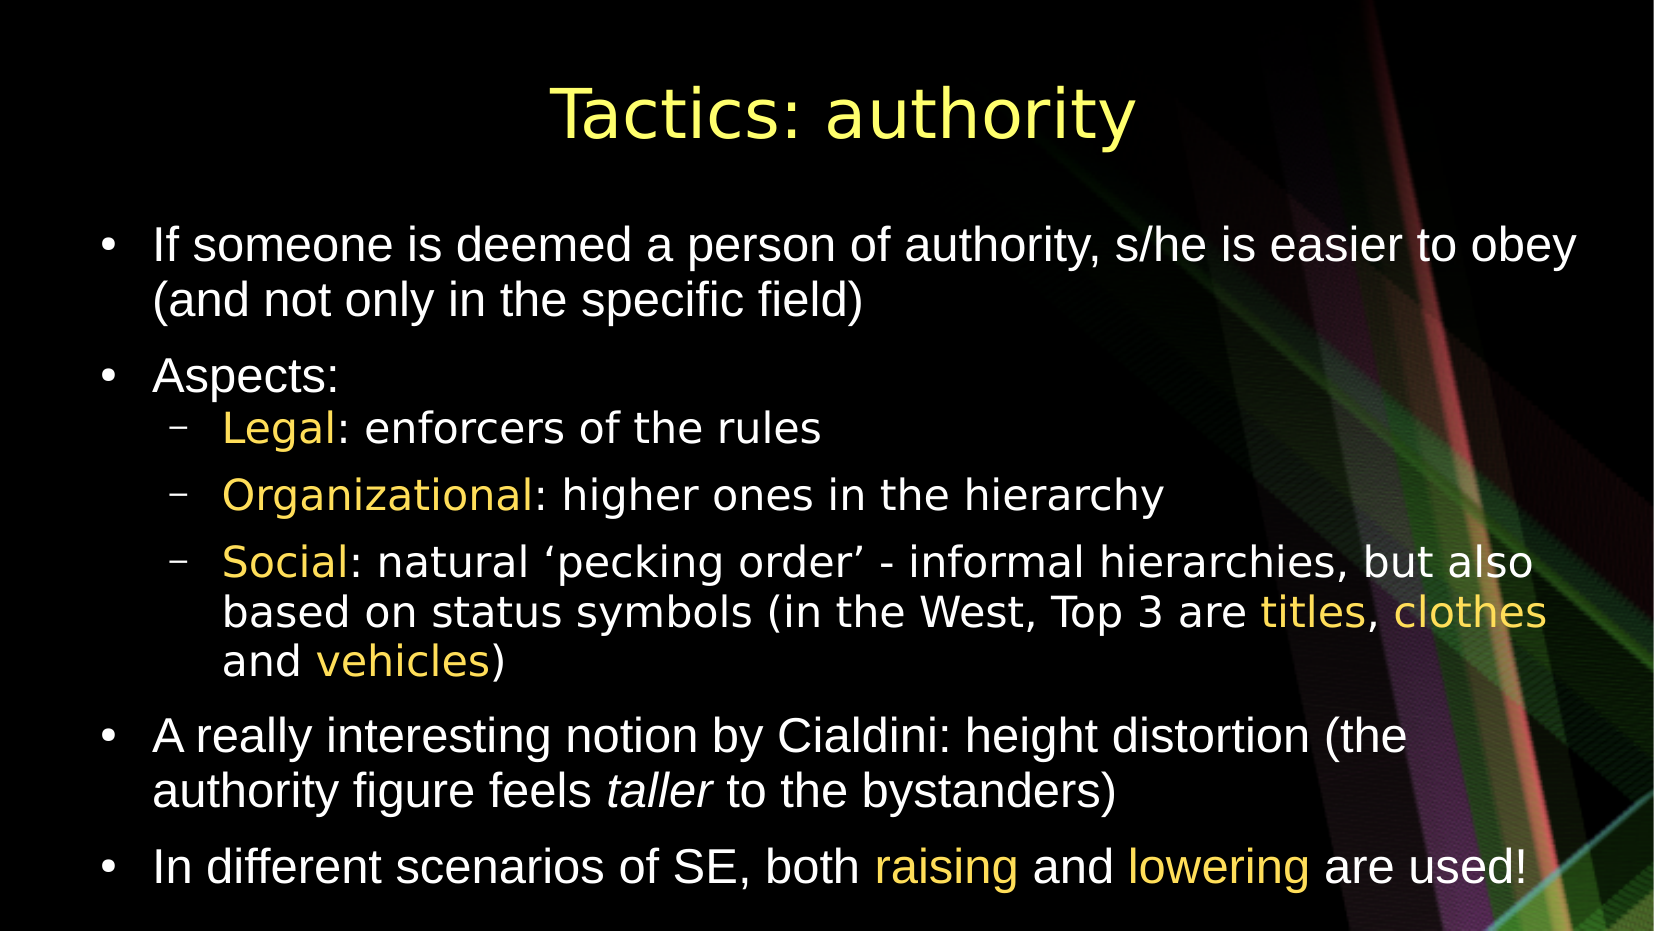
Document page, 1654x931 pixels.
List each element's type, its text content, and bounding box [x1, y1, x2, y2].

list If someone is deemed a person of authority, s/he is easier to obey (and not only in the specific field) Aspects: Legal: enforcers of the rules Organizational: higher ones in the hierarchy Social: natural ‘pecking order’ - informal hierarchies, but also based on status symbols (in the West, Top 3 are titles, clothes and vehicles) A really interesting notion by Cialdini: height distortion (the authority figure feels taller to the bystanders) In different scenarios of SE, both raising and lowering are used! [82, 217, 1607, 898]
title Tactics: authority [82, 37, 1607, 193]
picture [0, 0, 1654, 931]
